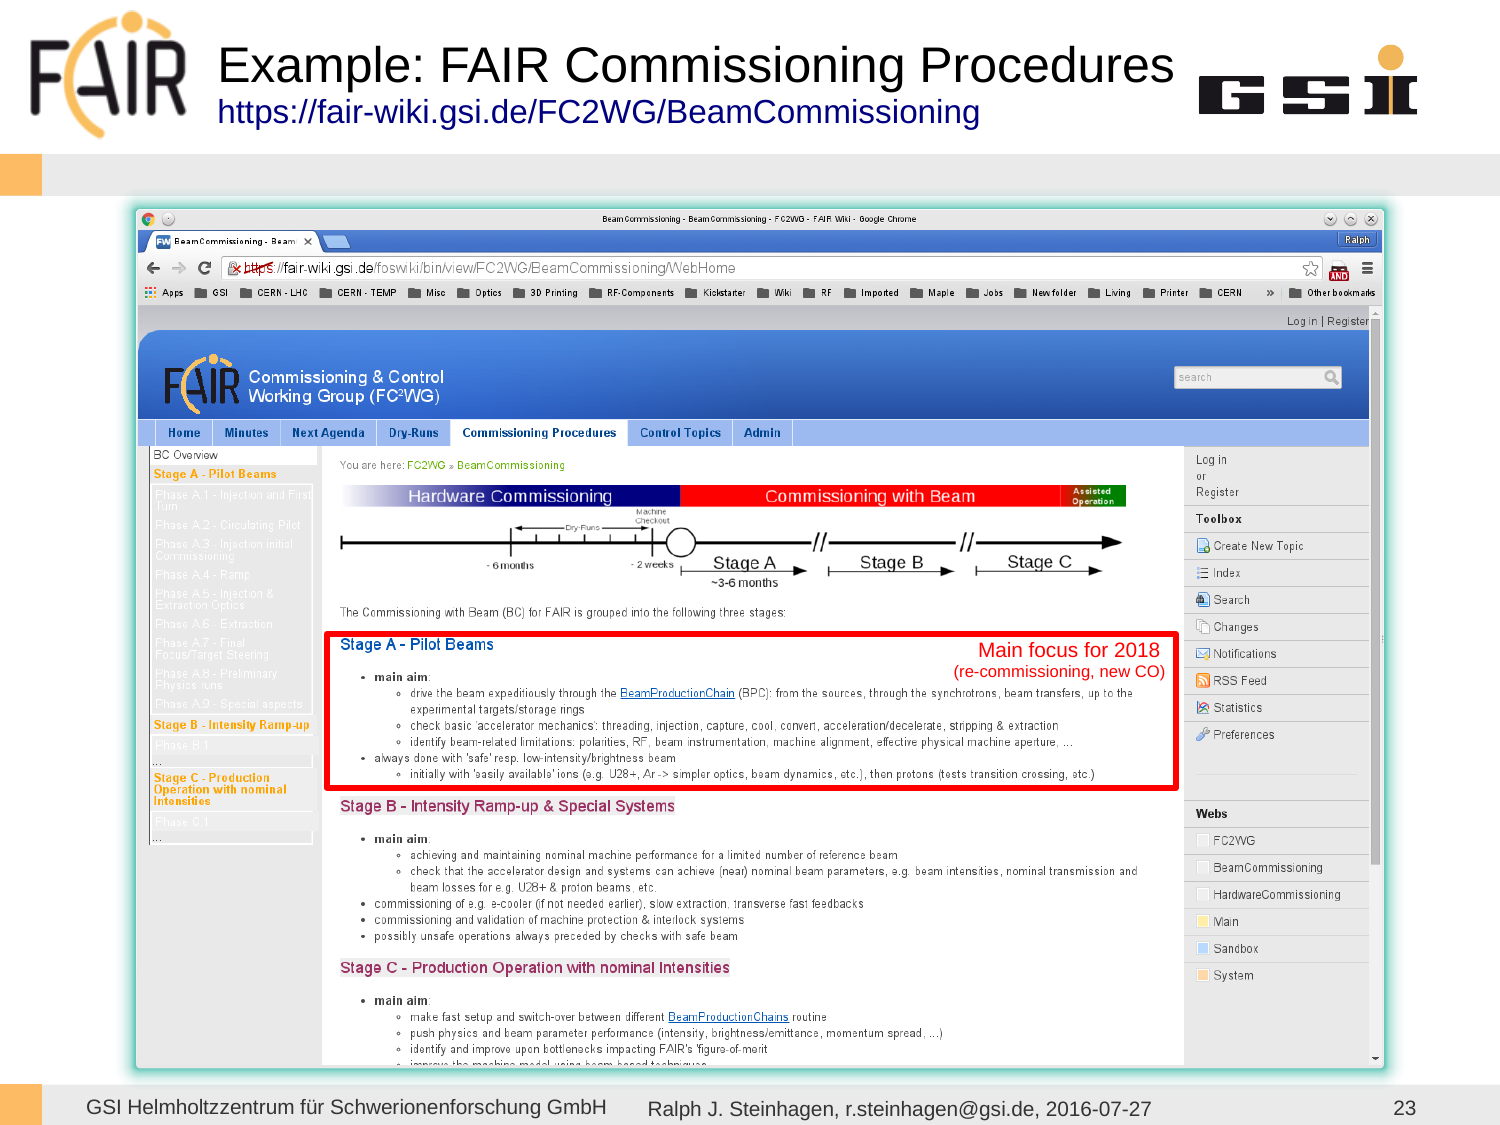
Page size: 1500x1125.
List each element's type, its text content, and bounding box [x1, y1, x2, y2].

picture [100, 173, 1419, 1104]
picture [30, 9, 187, 141]
picture [1197, 42, 1419, 117]
title Example: FAIR Commissioning Procedures https://fair-wiki.gsi.de/FC2WG/BeamCommissioning [217, 20, 1180, 147]
text_box Main focus for 2018 (re-commissioning, new CO) [938, 631, 1181, 700]
